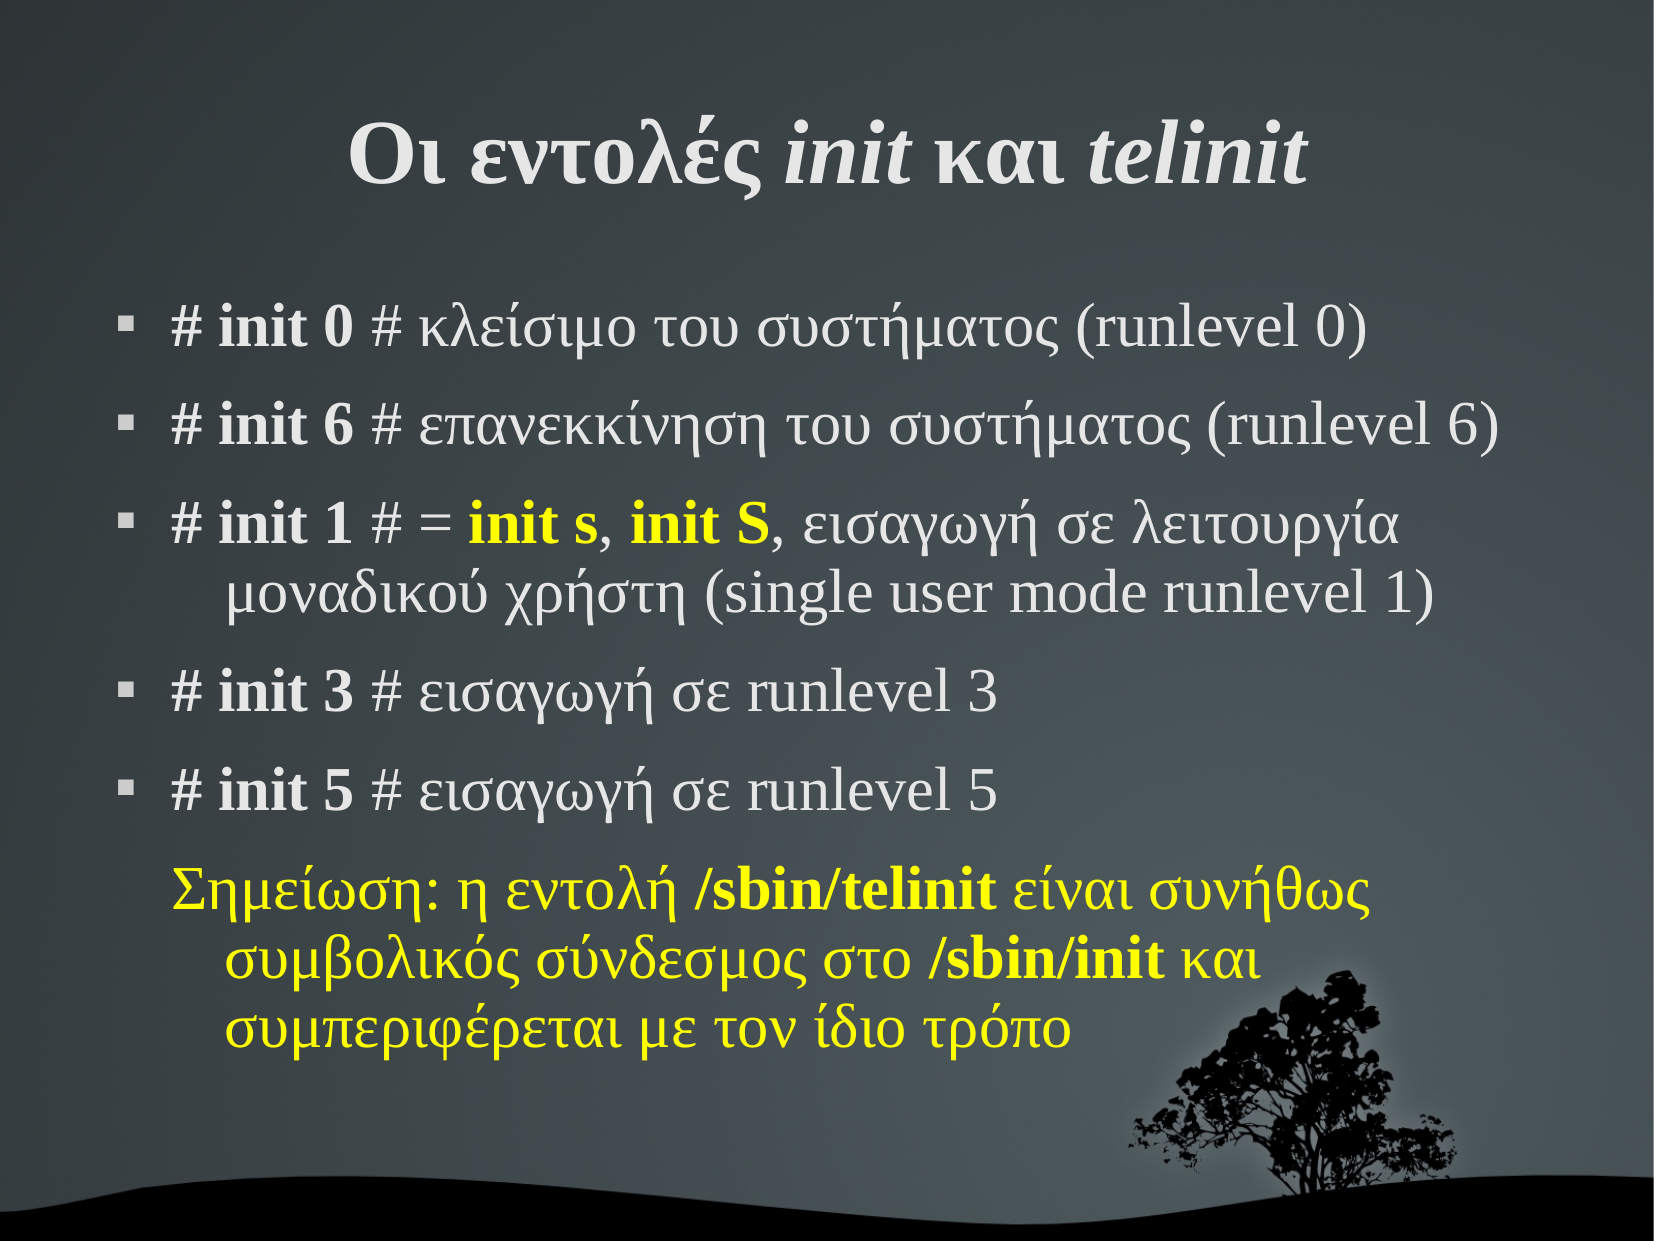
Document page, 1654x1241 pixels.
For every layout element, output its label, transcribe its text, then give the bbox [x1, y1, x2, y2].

picture [0, 0, 1654, 1241]
title Οι εντολές init και telinit [82, 49, 1571, 257]
list # init 0 # κλείσιμο του συστήματος (runlevel 0) # init 6 # επανεκκίνηση του συστήματος (runlevel 6) # init 1 # = init s, init S, εισαγωγή σε λειτουργία μοναδικού χρήστη (single user mode runlevel 1) # init 3 # εισαγωγή σε runlevel 3 # init 5 # εισαγωγή σε runlevel 5 Σημείωση: η εντολή /sbin/telinit είναι συνήθως συμβολικός σύνδεσμος στο /sbin/init και συμπεριφέρεται με τον ίδιο τρόπο [82, 290, 1571, 1160]
